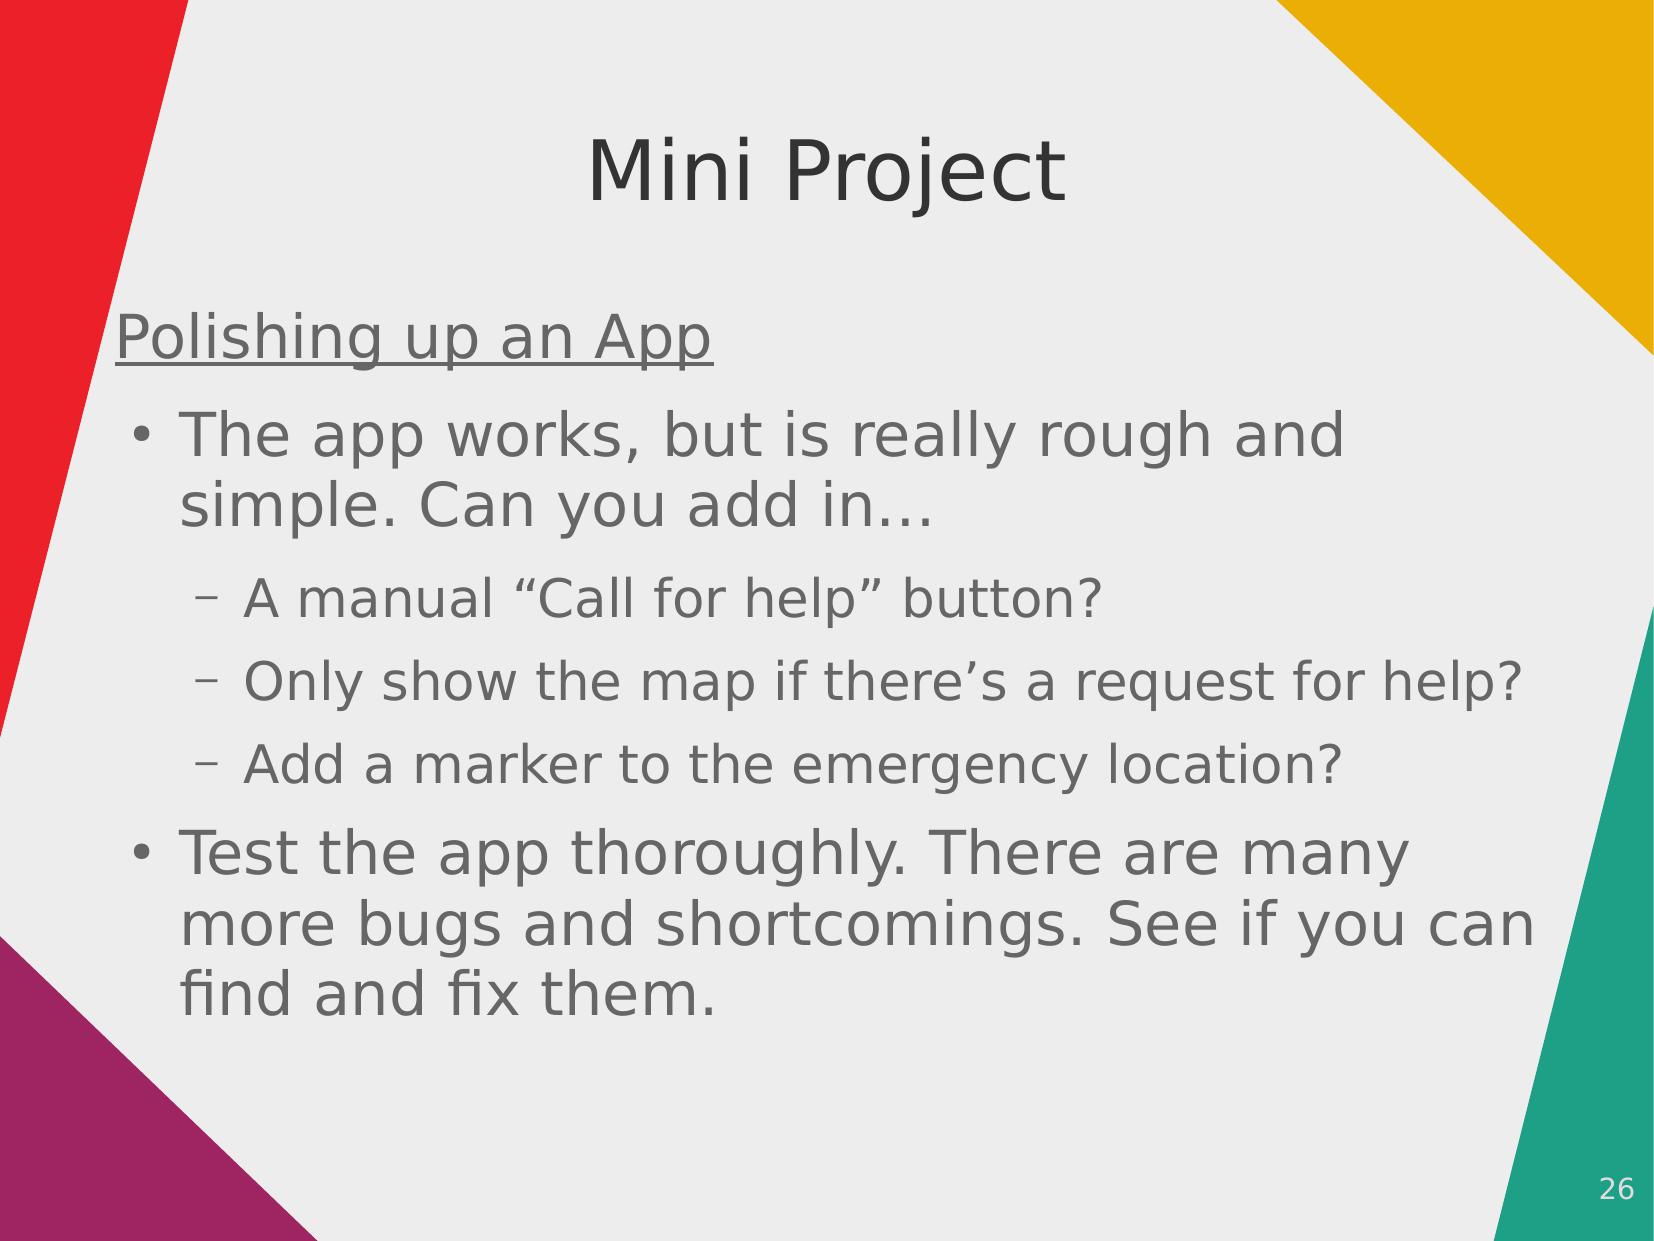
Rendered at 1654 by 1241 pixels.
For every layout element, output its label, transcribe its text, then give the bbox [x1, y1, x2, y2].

list Polishing up an App The app works, but is really rough and simple. Can you add in… A manual “Call for help” button? Only show the map if there’s a request for help? Add a marker to the emergency location? Test the app thoroughly. There are many more bugs and shortcomings. See if you can find and fix them. [114, 302, 1539, 1033]
title Mini Project [114, 73, 1539, 271]
